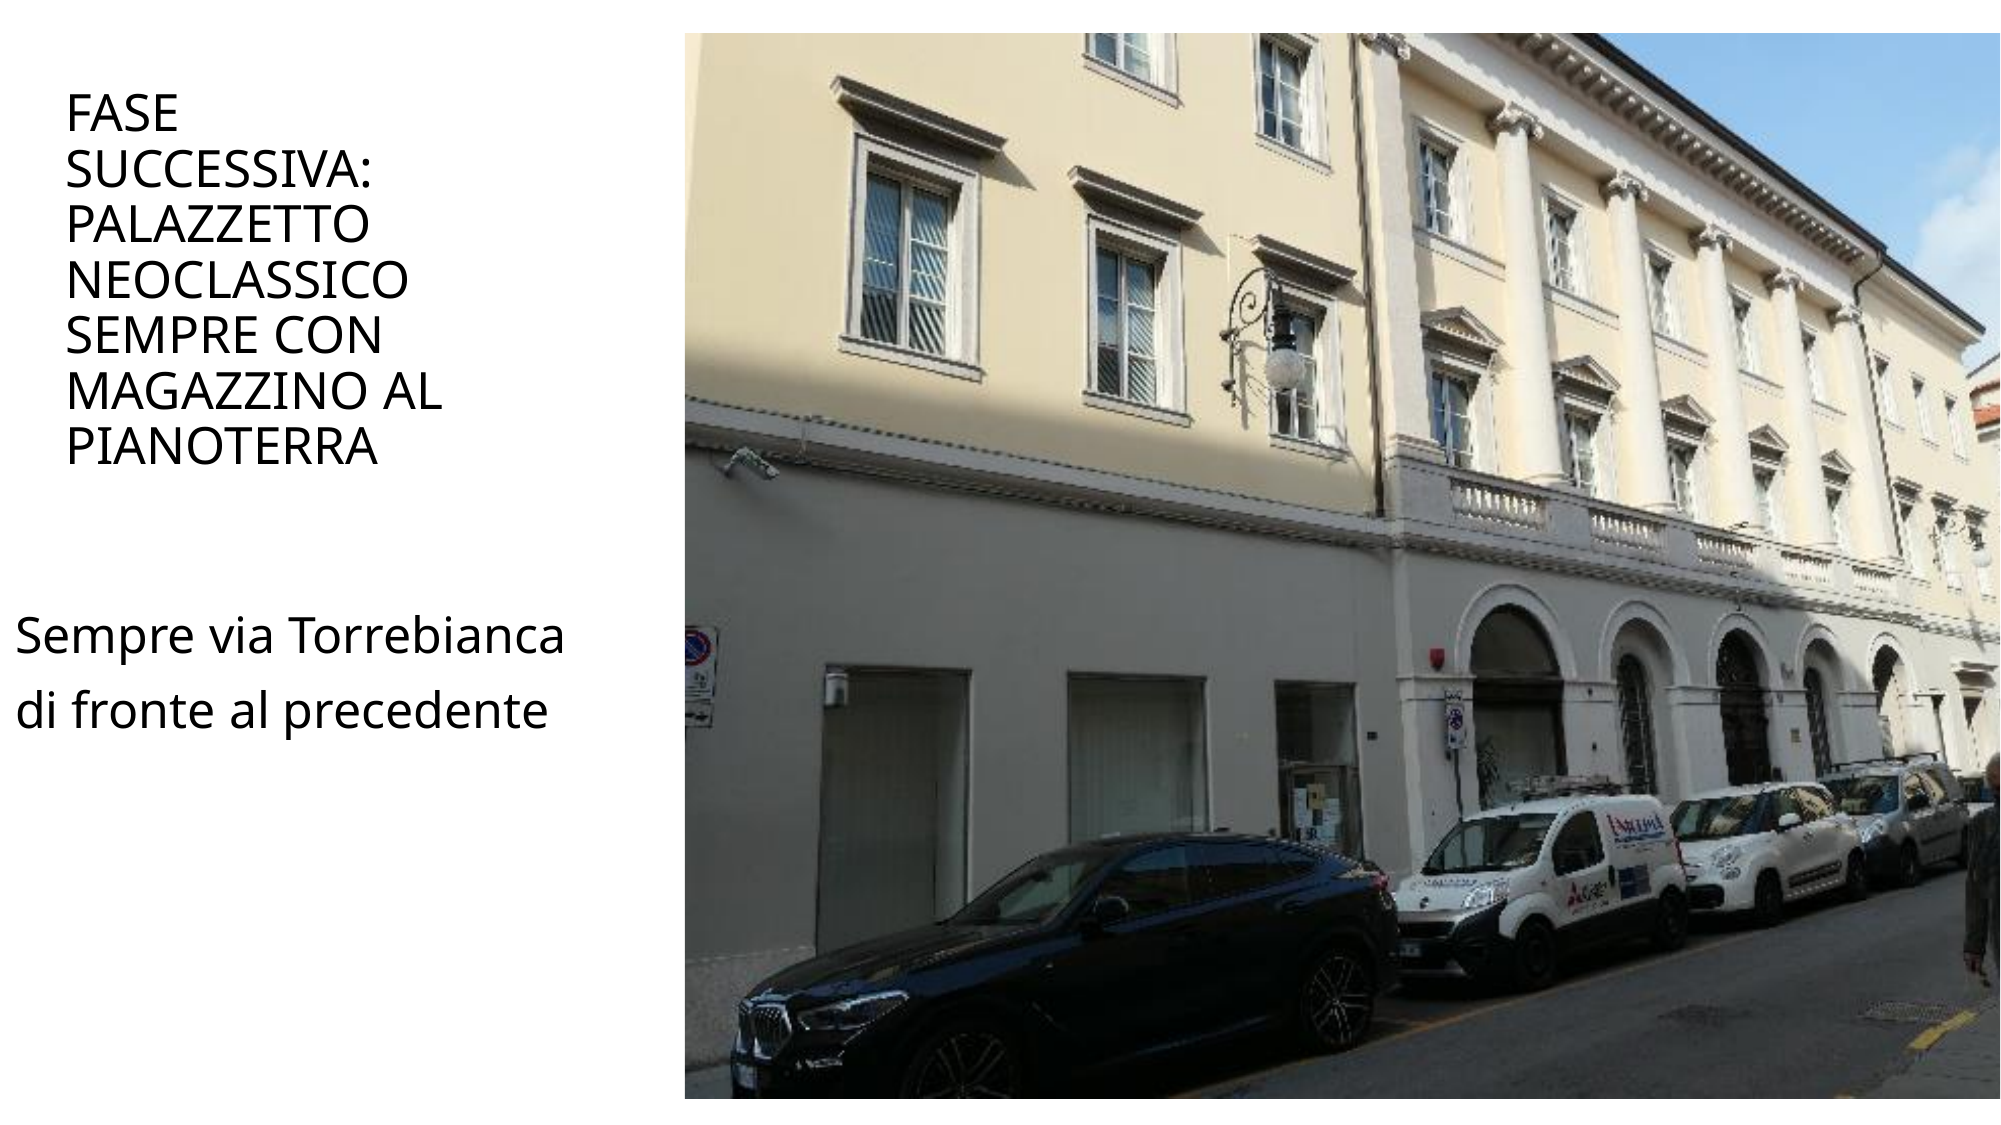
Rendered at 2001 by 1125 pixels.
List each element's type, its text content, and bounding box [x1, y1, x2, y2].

list Sempre via Torrebianca di fronte al precedente [0, 603, 783, 963]
picture [684, 33, 2000, 1099]
title FASE SUCCESSIVA: PALAZZETTO NEOCLASSICO SEMPRE CON MAGAZZINO AL PIANOTERRA [50, 75, 517, 546]
